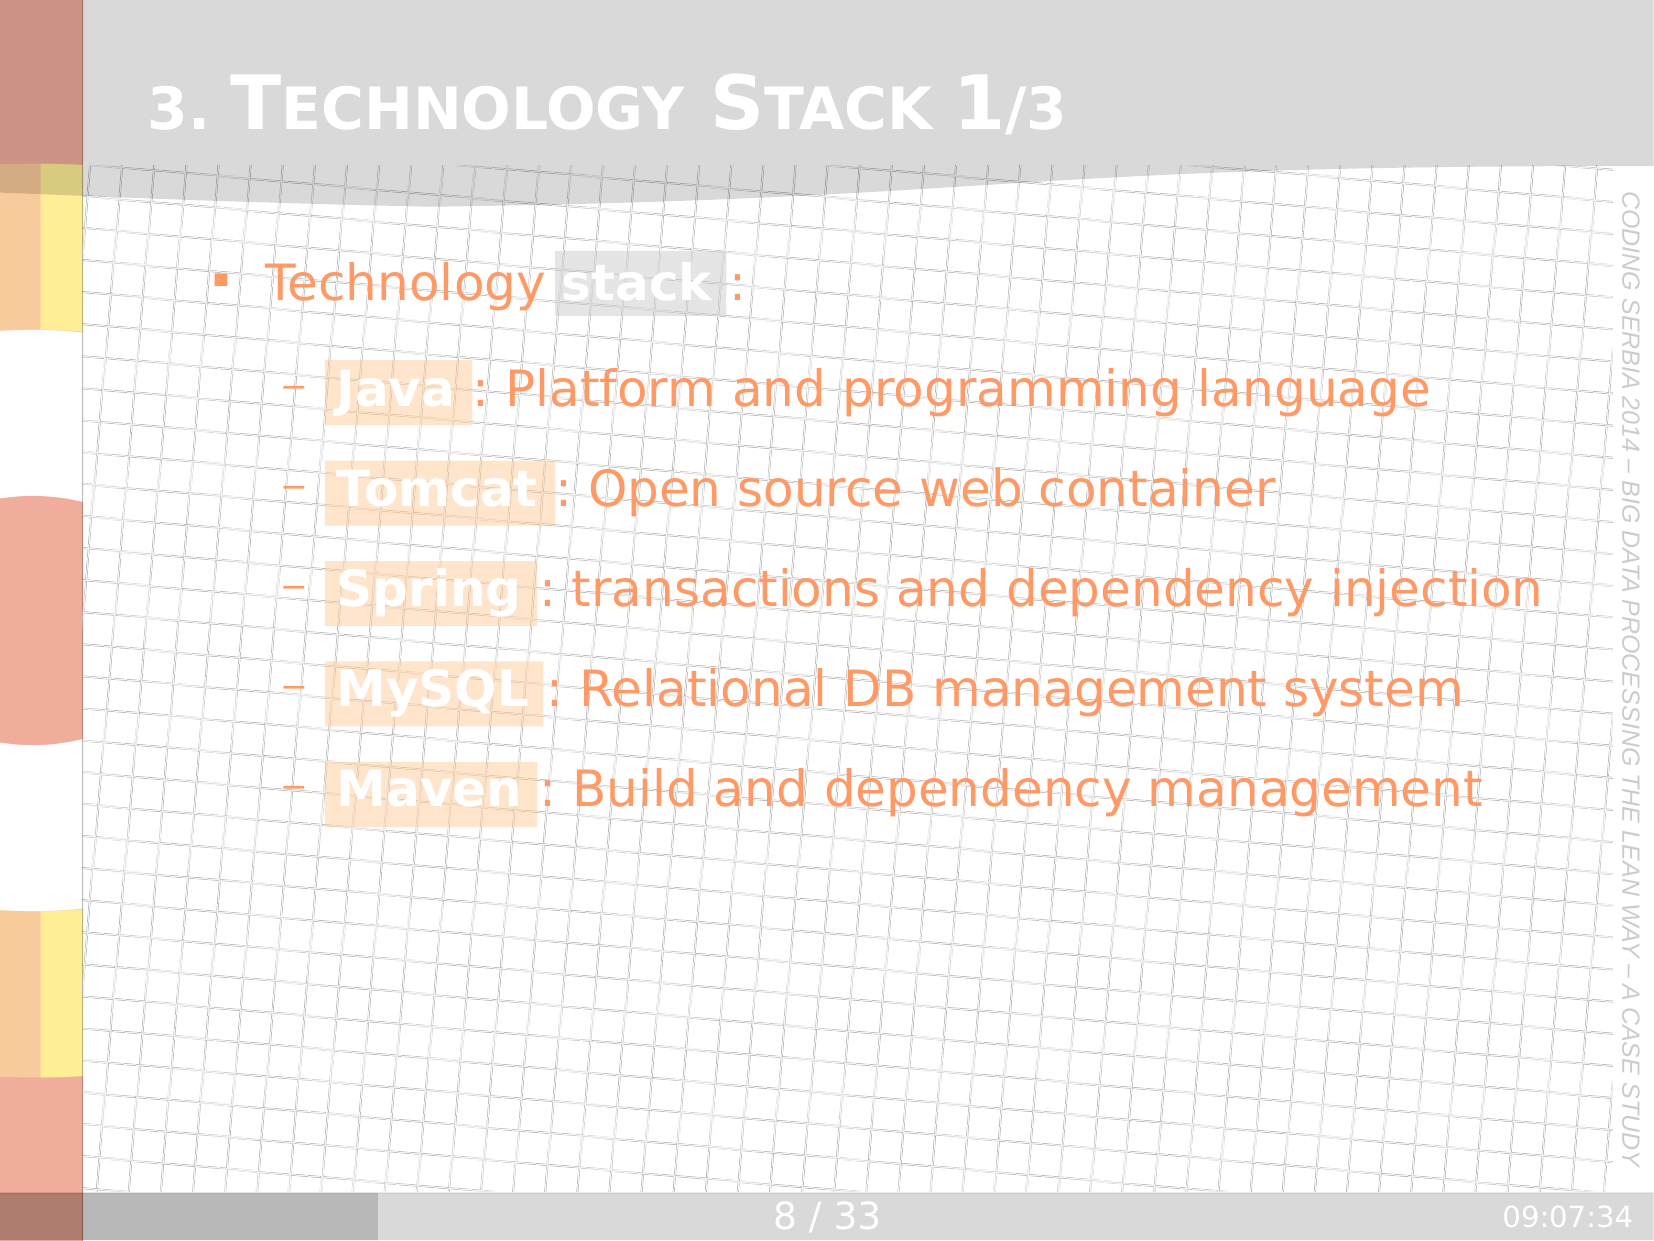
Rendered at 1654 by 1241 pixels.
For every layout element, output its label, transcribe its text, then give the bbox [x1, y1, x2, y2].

list Technology stack : Java : Platform and programming language Tomcat : Open source web container Spring : transactions and dependency injection MySQL : Relational DB management system Maven : Build and dependency management [194, 253, 1554, 1188]
picture [82, 165, 1613, 1192]
title 3. TECHNOLOGY STACK 1/3 [147, 41, 1565, 166]
text_box [0, 1192, 378, 1241]
